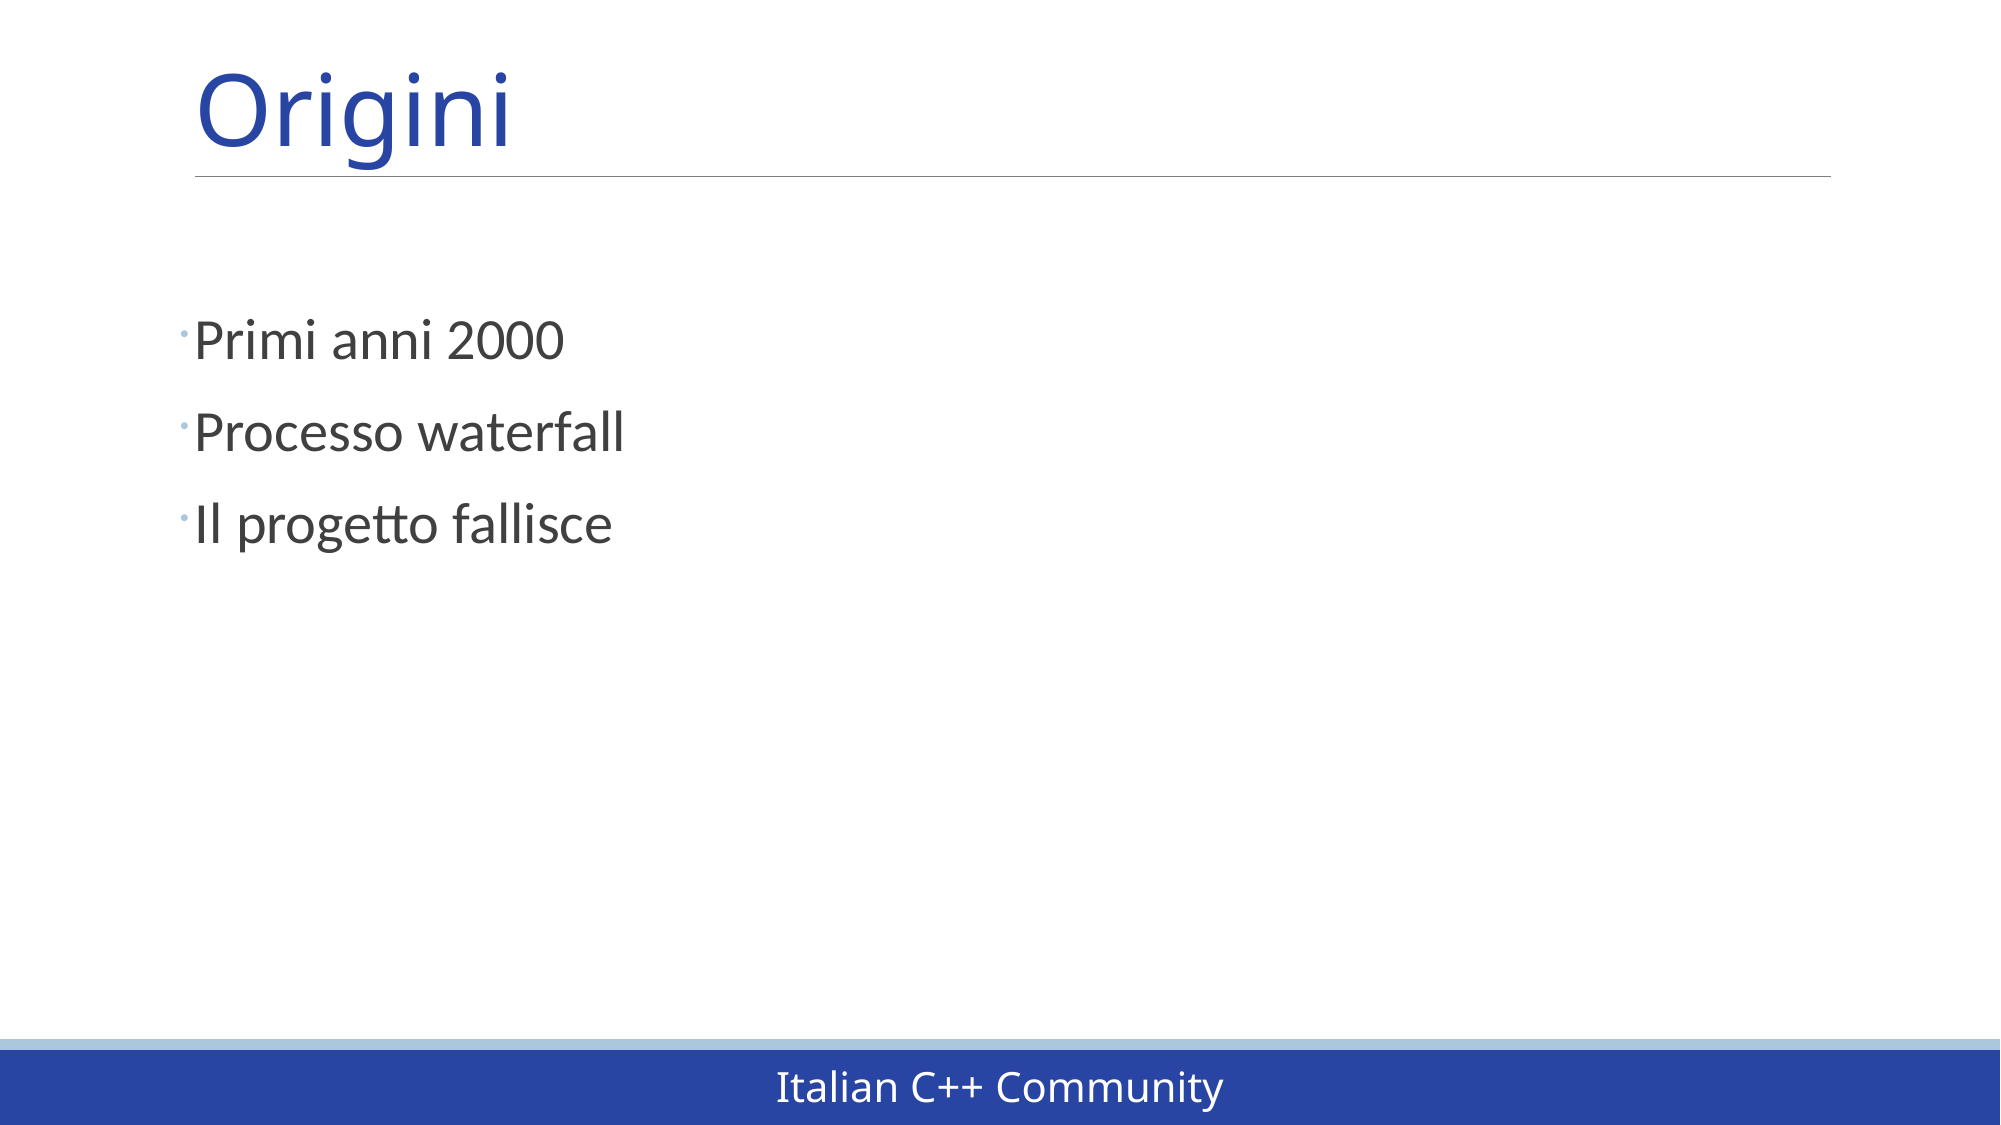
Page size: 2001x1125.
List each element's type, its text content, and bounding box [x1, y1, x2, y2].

title Origini [179, 2, 1830, 175]
list Primi anni 2000 Processo waterfall Il progetto fallisce [179, 202, 1830, 1011]
